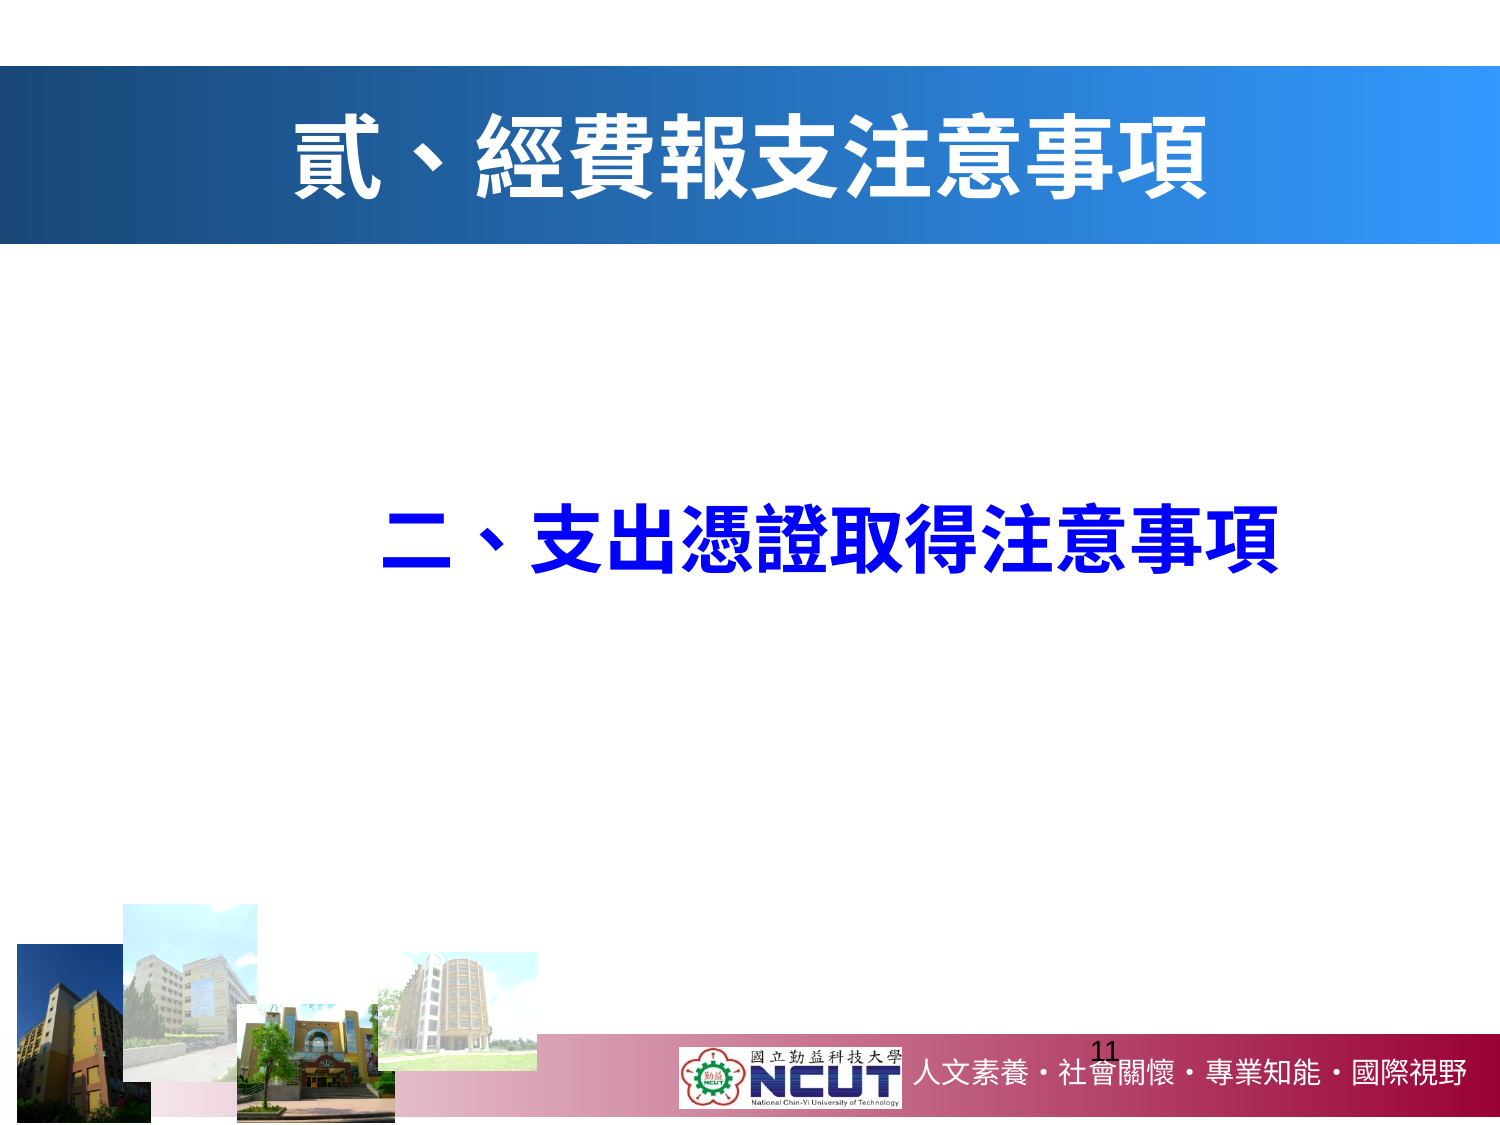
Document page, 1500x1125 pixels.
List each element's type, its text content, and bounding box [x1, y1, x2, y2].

list 二、支出憑證取得注意事項 [64, 267, 1388, 977]
text_box [1074, 1024, 1426, 1103]
title 貳、經費報支注意事項 [0, 66, 1500, 244]
